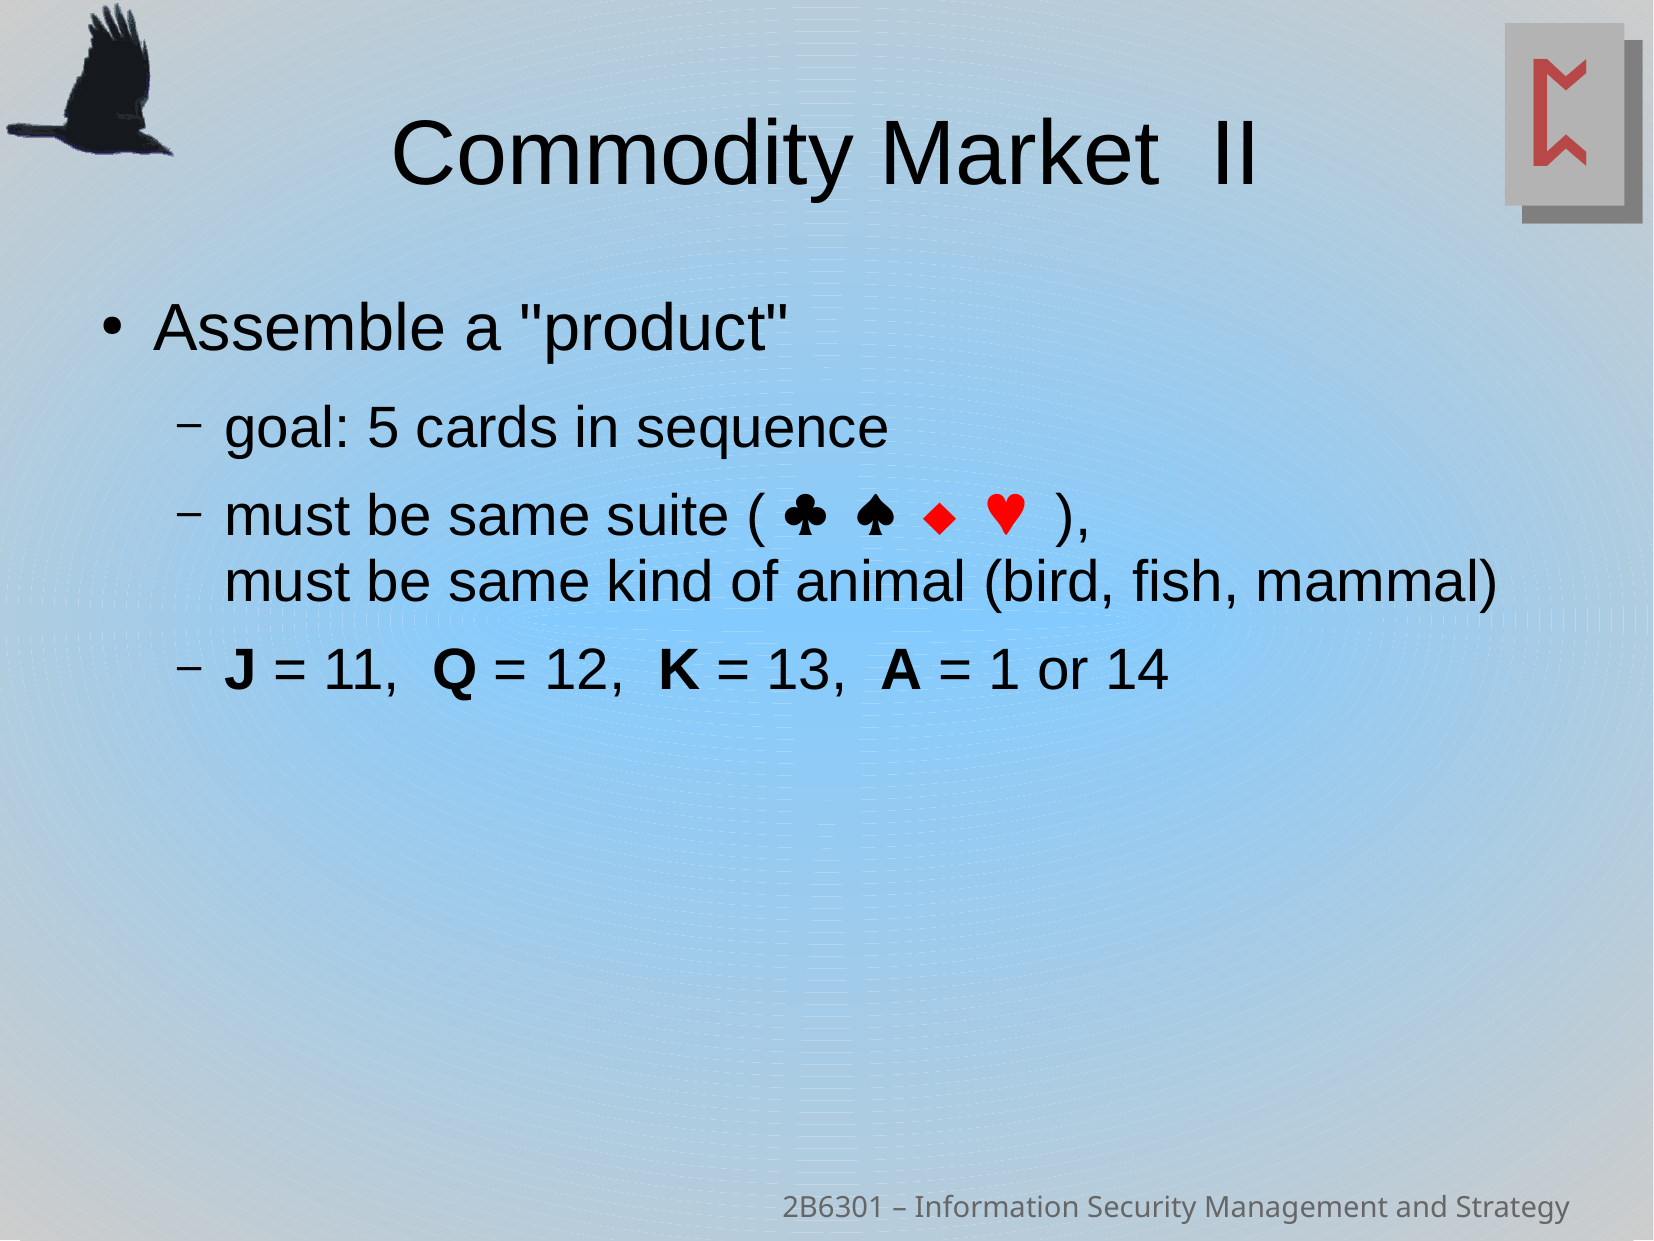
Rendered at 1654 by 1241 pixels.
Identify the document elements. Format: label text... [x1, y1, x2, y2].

picture [0, 0, 178, 160]
list Assemble a "product" goal: 5 cards in sequence must be same suite (     ), must be same kind of animal (bird, fish, mammal) J = 11, Q = 12, K = 13, A = 1 or 14 [82, 290, 1571, 1109]
title Commodity Market II [82, 49, 1571, 257]
